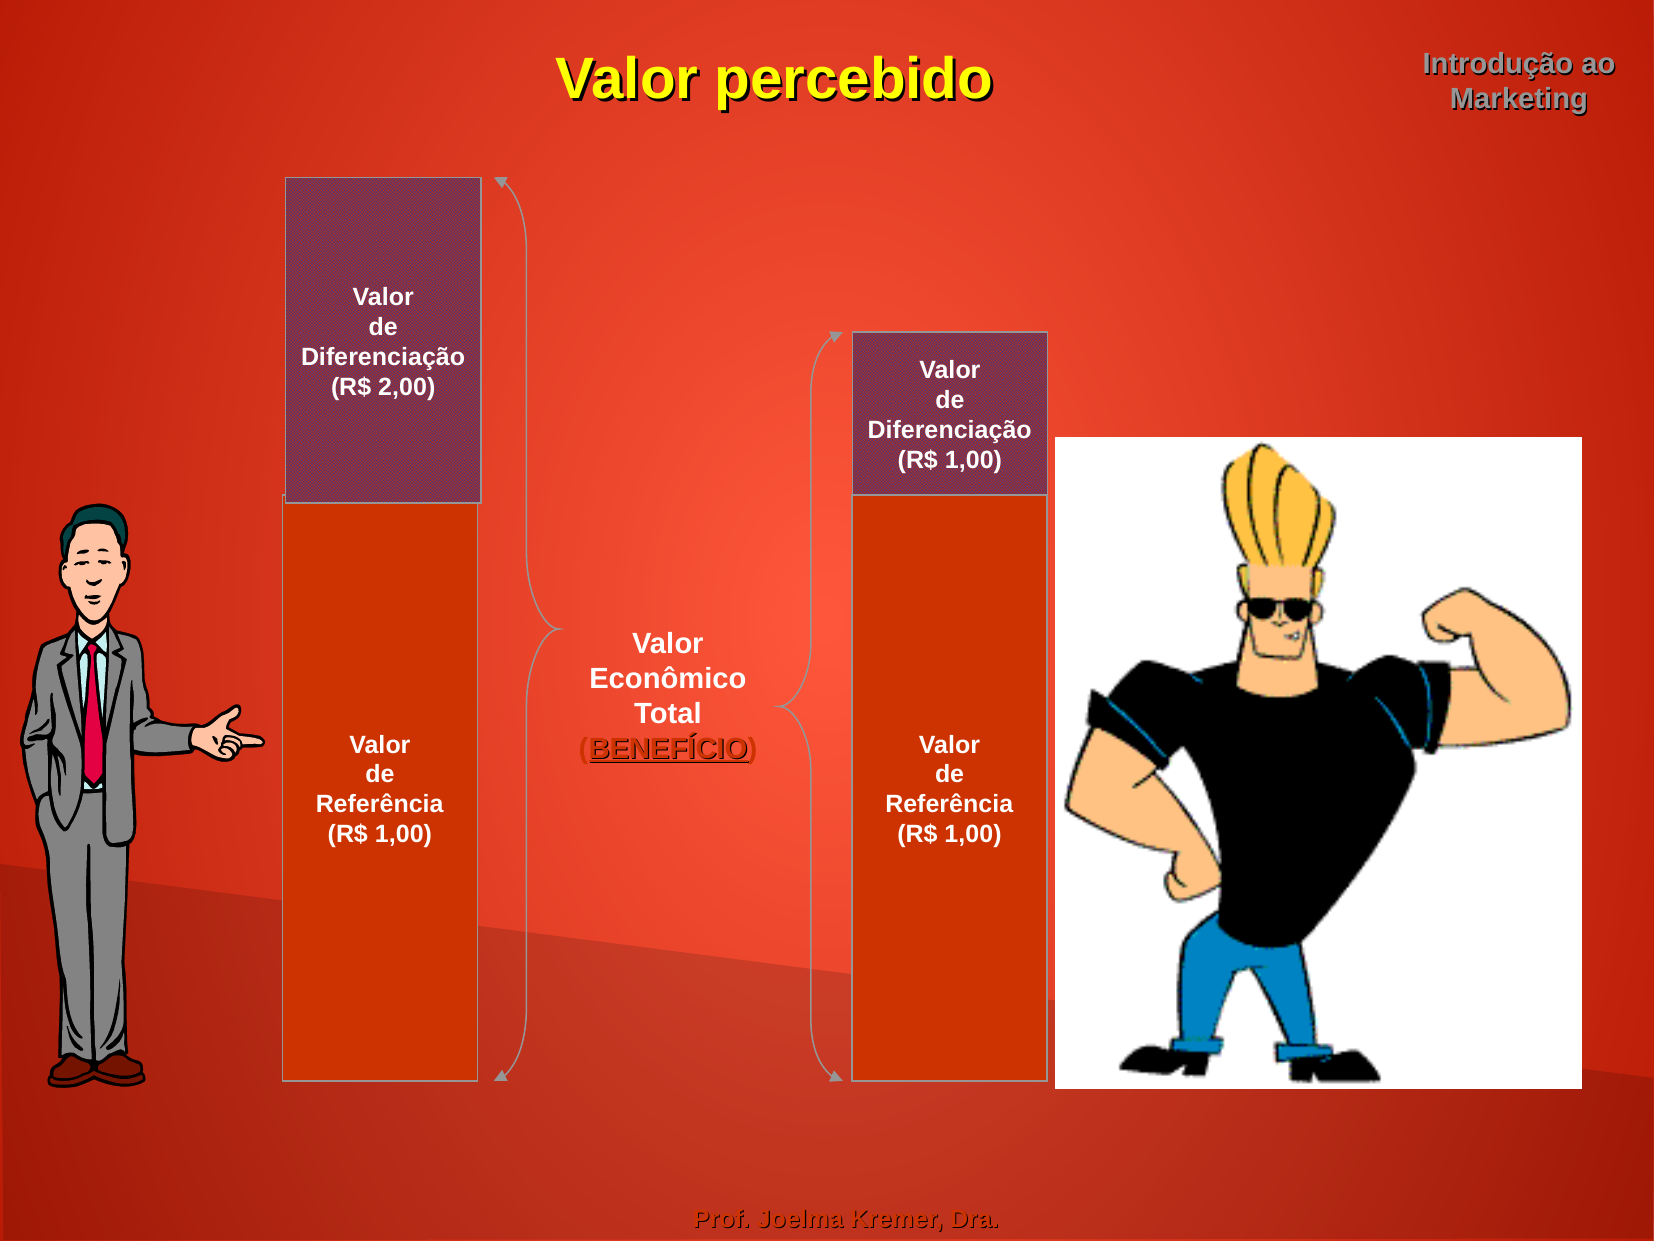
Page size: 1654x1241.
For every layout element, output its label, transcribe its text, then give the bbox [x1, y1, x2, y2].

text_box Prof. Joelma Kremer, Dra. [566, 1195, 1127, 1241]
text_box Valor de Referência (R$ 1,00) [851, 495, 1048, 1081]
title Introdução ao Marketing [1386, 21, 1652, 139]
picture [19, 503, 267, 1089]
text_box Valor percebido [188, 33, 1361, 119]
text_box Valor Econômico Total (BENEFÍCIO) [563, 616, 773, 773]
text_box Valor de Referência (R$ 1,00) [282, 495, 478, 1081]
text_box Valor de Diferenciação (R$ 2,00) [285, 177, 481, 503]
picture [1055, 437, 1582, 1089]
text_box Valor de Diferenciação (R$ 1,00) [852, 332, 1048, 495]
